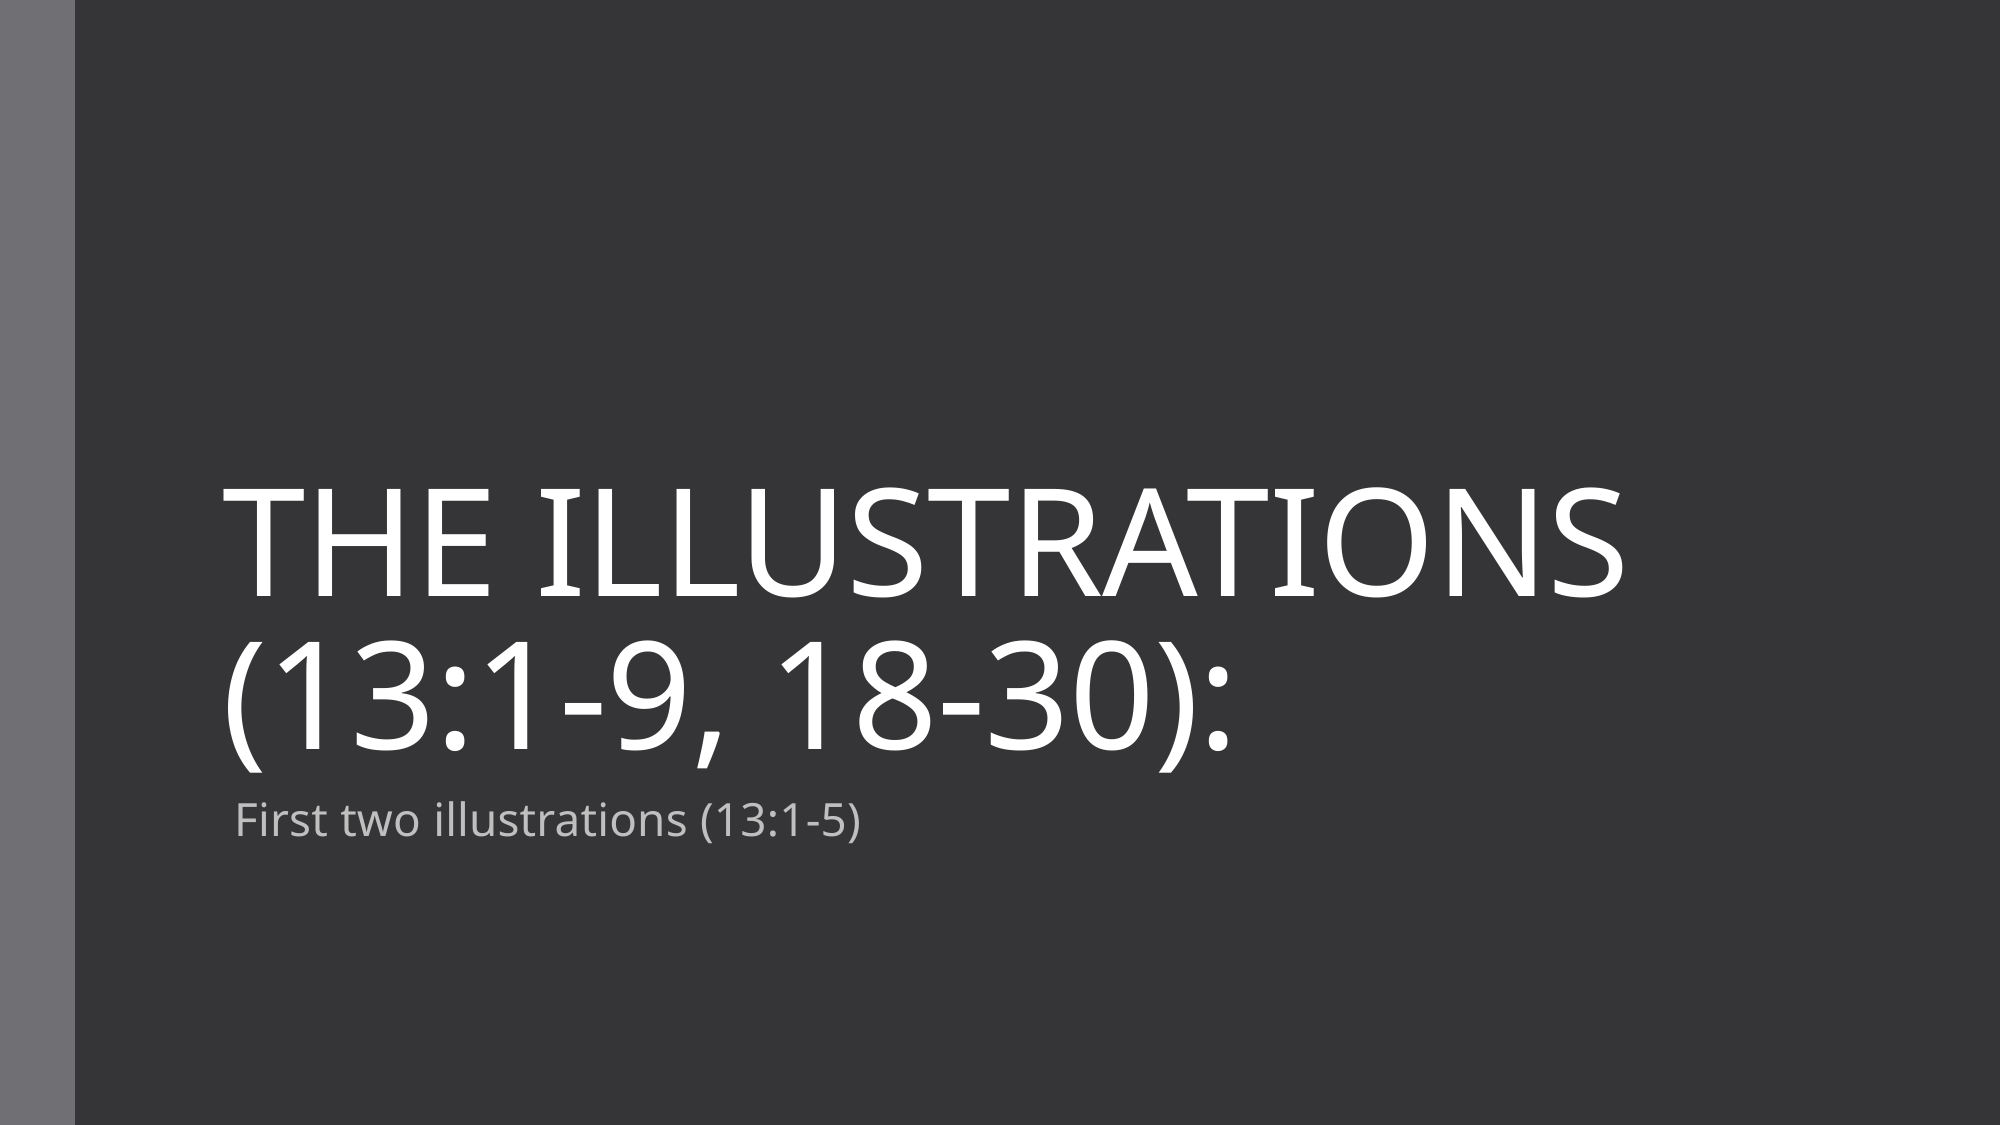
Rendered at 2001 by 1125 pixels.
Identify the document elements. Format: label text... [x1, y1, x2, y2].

subtitle First two illustrations (13:1-5) [206, 787, 1752, 1066]
title THE ILLUSTRATIONS (13:1-9, 18-30): [206, 124, 1752, 787]
